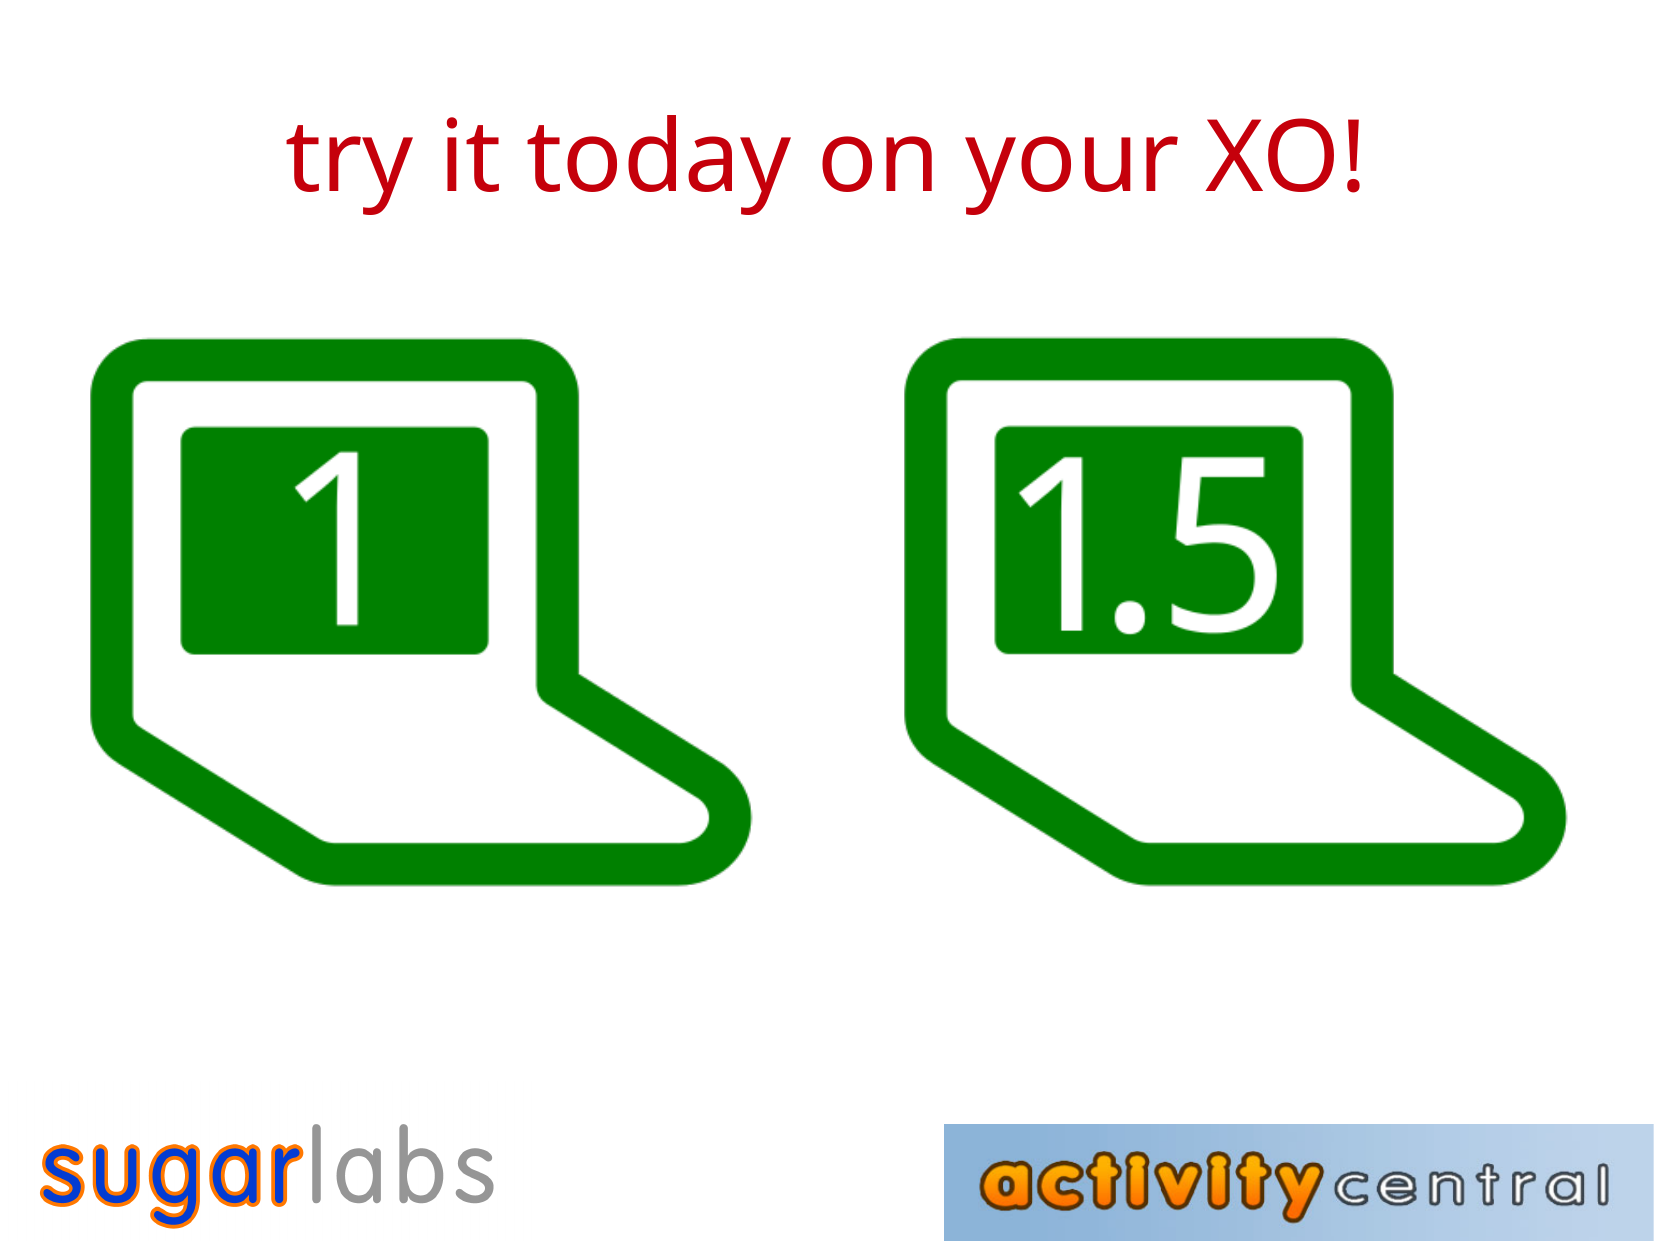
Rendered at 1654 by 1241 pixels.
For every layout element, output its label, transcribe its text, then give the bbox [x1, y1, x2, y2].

picture [0, 1081, 532, 1241]
picture [944, 1124, 1654, 1241]
picture [903, 277, 1571, 945]
title try it today on your XO! [82, 49, 1571, 257]
picture [89, 278, 756, 945]
